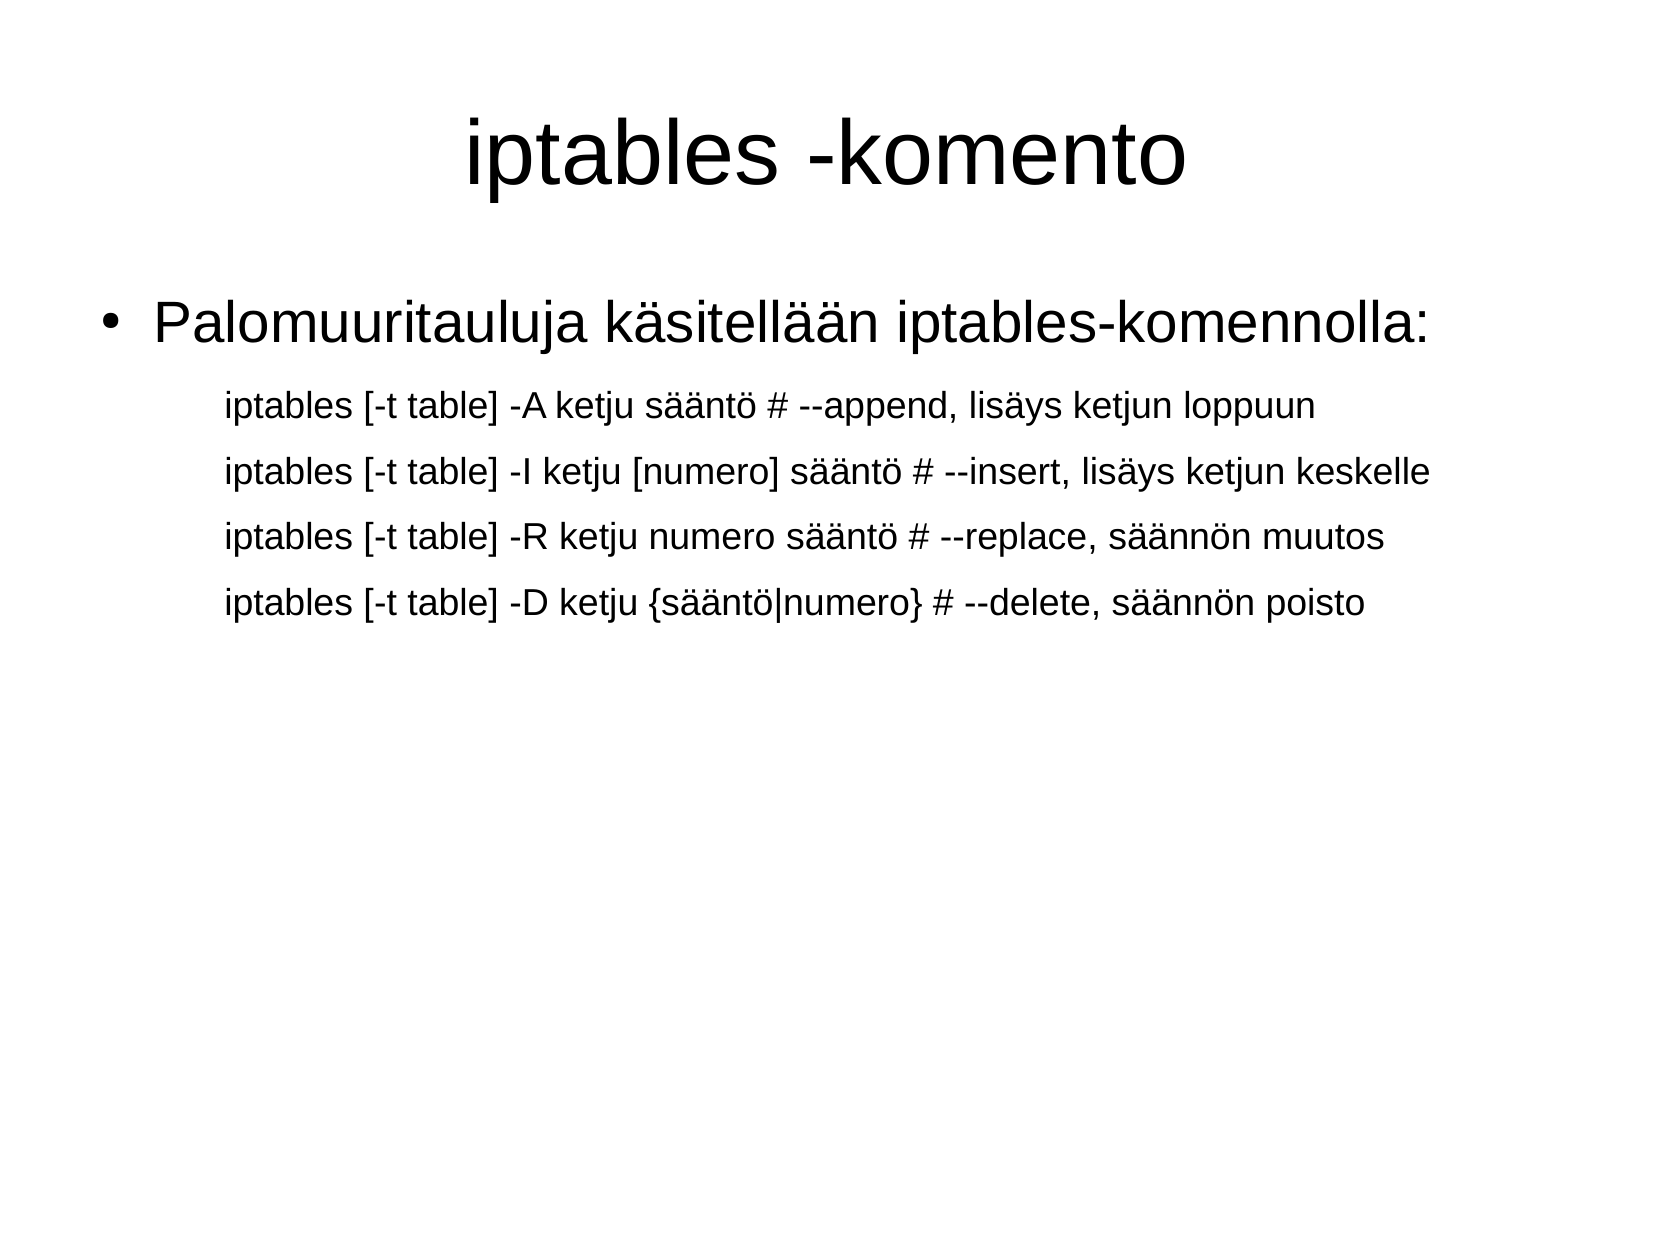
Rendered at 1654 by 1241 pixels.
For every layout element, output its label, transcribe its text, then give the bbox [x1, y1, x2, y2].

list Palomuuritauluja käsitellään iptables-komennolla: iptables [-t table] -A ketju sääntö # --append, lisäys ketjun loppuun iptables [-t table] -I ketju [numero] sääntö # --insert, lisäys ketjun keskelle iptables [-t table] -R ketju numero sääntö # --replace, säännön muutos iptables [-t table] -D ketju {sääntö|numero} # --delete, säännön poisto [82, 290, 1571, 1010]
title iptables -komento [82, 49, 1571, 257]
